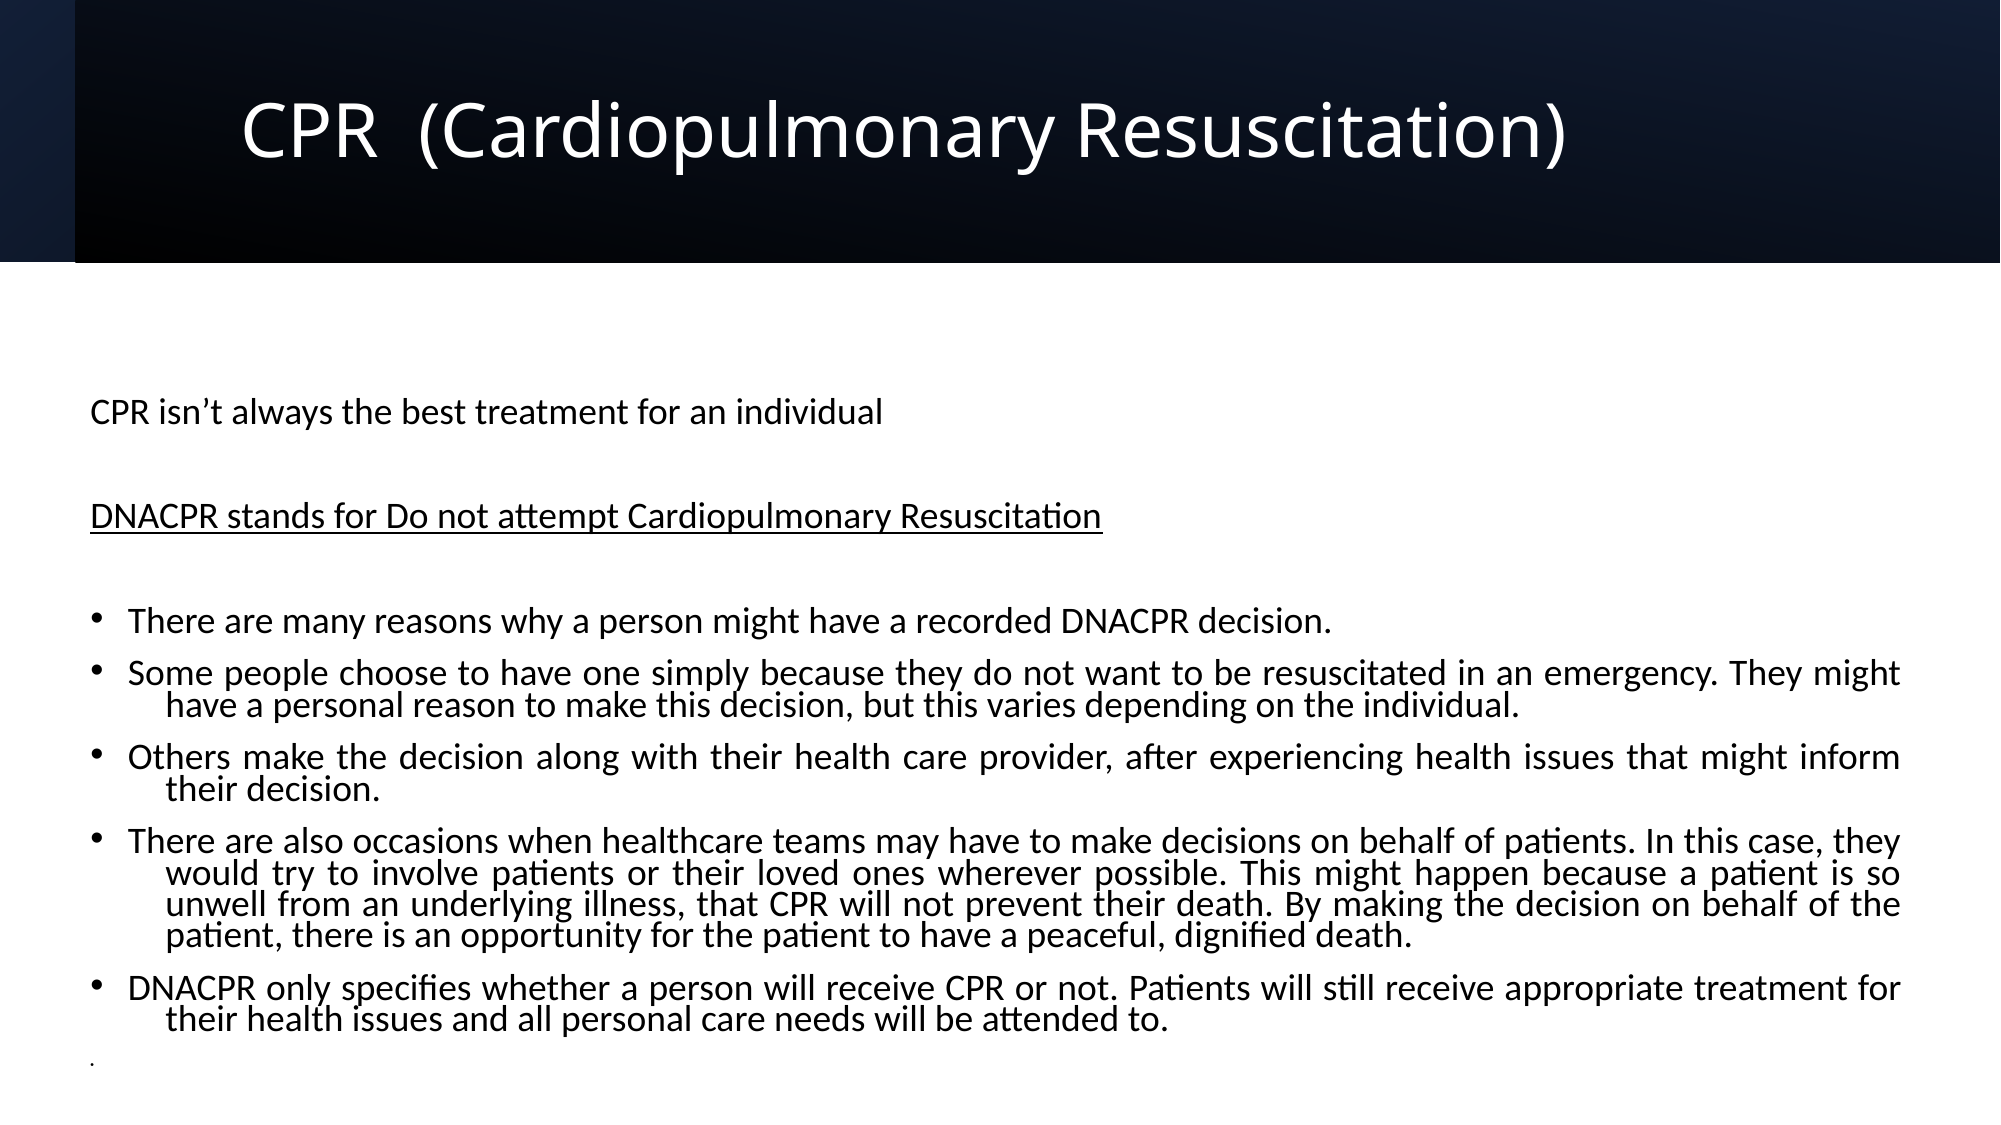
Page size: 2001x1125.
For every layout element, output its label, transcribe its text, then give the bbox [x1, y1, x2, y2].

list CPR isn’t always the best treatment for an individual DNACPR stands for Do not attempt Cardiopulmonary Resuscitation There are many reasons why a person might have a recorded DNACPR decision. Some people choose to have one simply because they do not want to be resuscitated in an emergency. They might have a personal reason to make this decision, but this varies depending on the individual. Others make the decision along with their health care provider, after experiencing health issues that might inform their decision. There are also occasions when healthcare teams may have to make decisions on behalf of patients. In this case, they would try to involve patients or their loved ones wherever possible. This might happen because a patient is so unwell from an underlying illness, that CPR will not prevent their death. By making the decision on behalf of the patient, there is an opportunity for the patient to have a peaceful, dignified death. DNACPR only specifies whether a person will receive CPR or not. Patients will still receive appropriate treatment for their health issues and all personal care needs will be attended to. [75, 345, 1919, 1091]
title CPR (Cardiopulmonary Resuscitation) [225, 48, 1849, 218]
text_box [0, 0, 2000, 1125]
